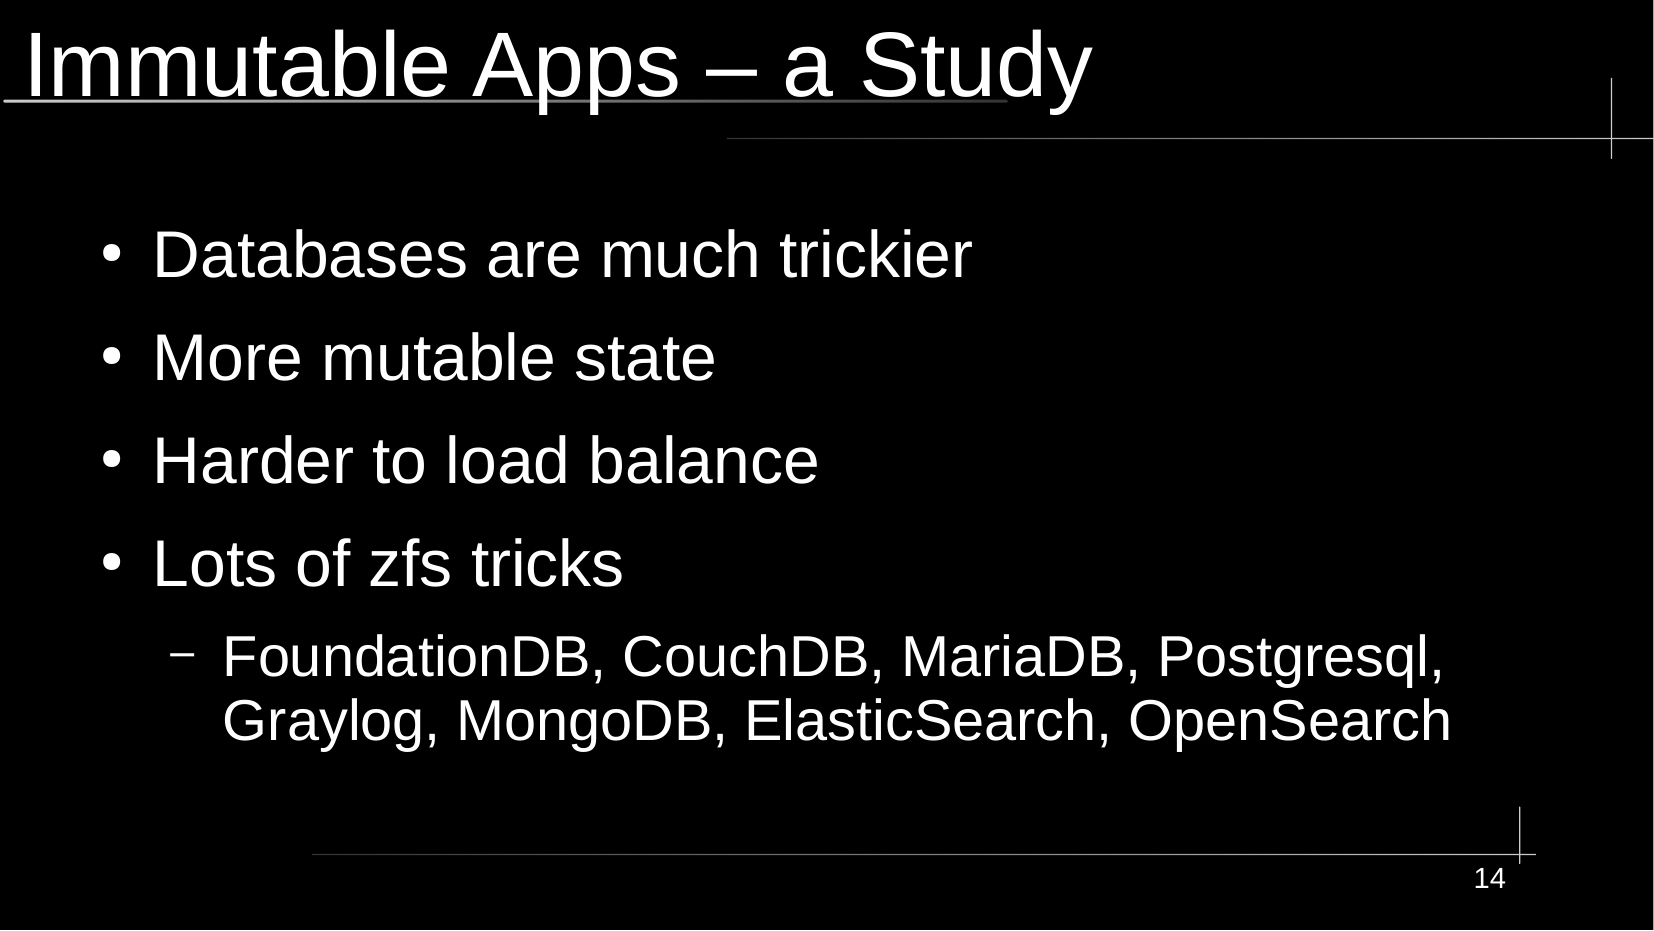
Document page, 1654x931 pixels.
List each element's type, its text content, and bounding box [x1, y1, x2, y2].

title Immutable Apps – a Study [23, 11, 1589, 119]
list Databases are much trickier More mutable state Harder to load balance Lots of zfs tricks FoundationDB, CouchDB, MariaDB, Postgresql, Graylog, MongoDB, ElasticSearch, OpenSearch [82, 217, 1571, 758]
